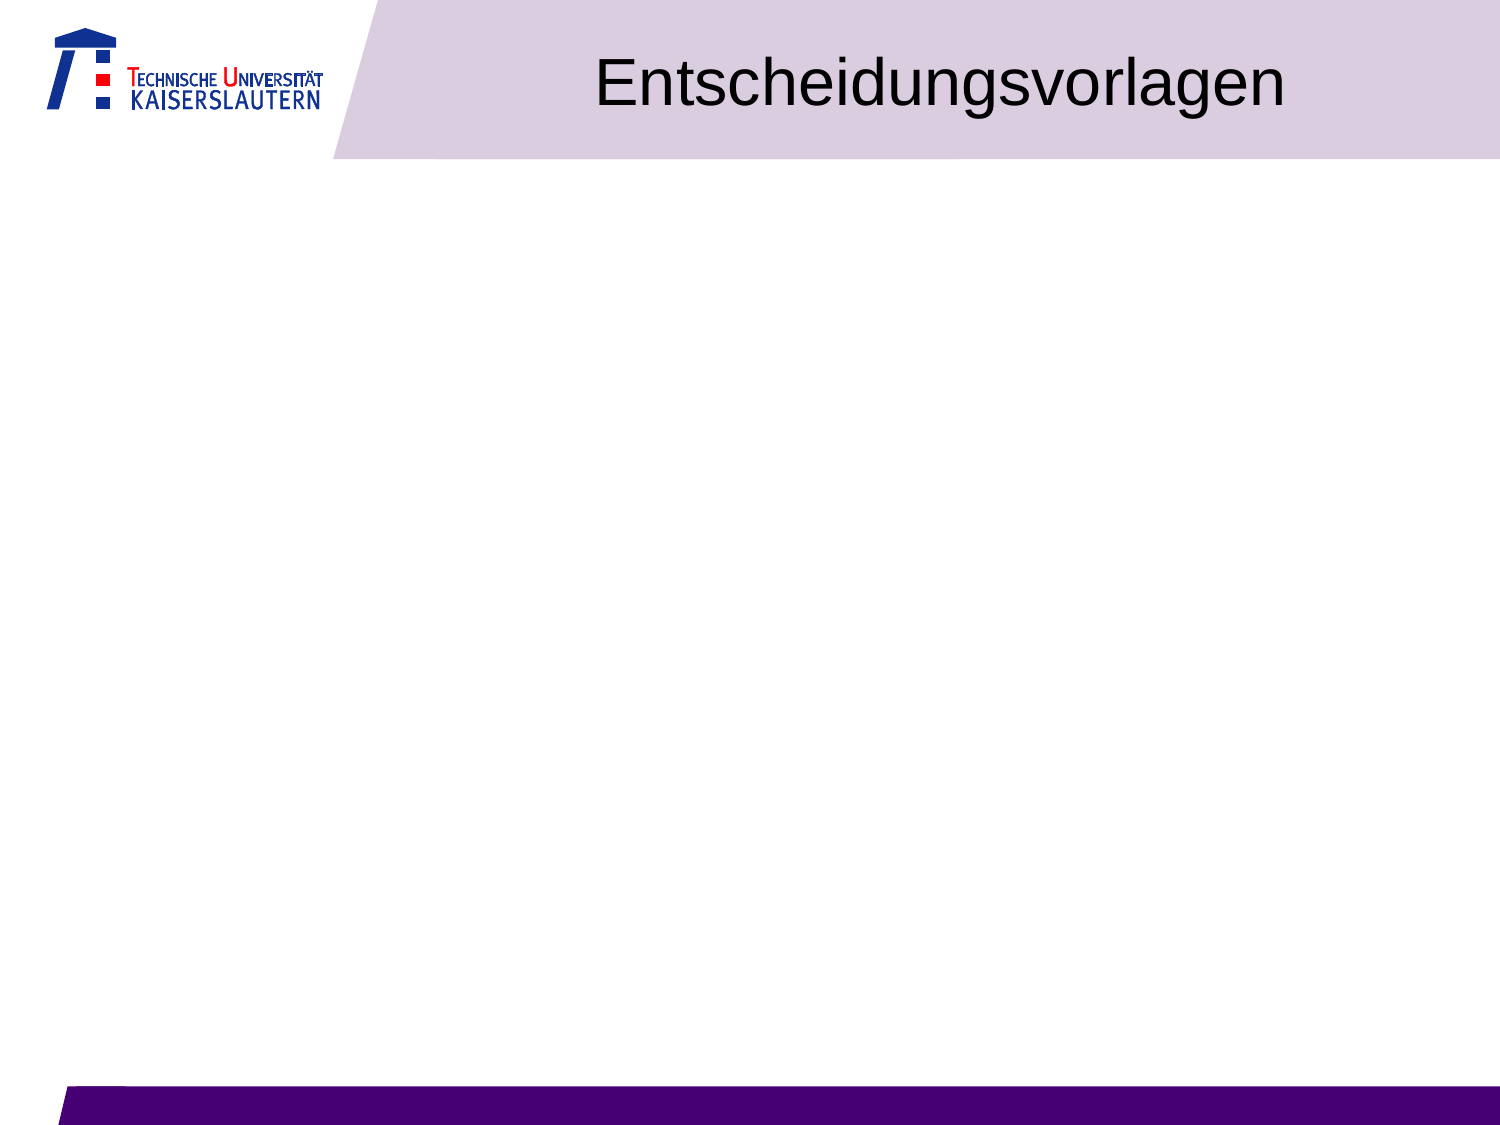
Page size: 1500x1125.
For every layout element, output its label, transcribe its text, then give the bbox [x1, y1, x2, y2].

title Entscheidungsvorlagen [382, 0, 1500, 167]
